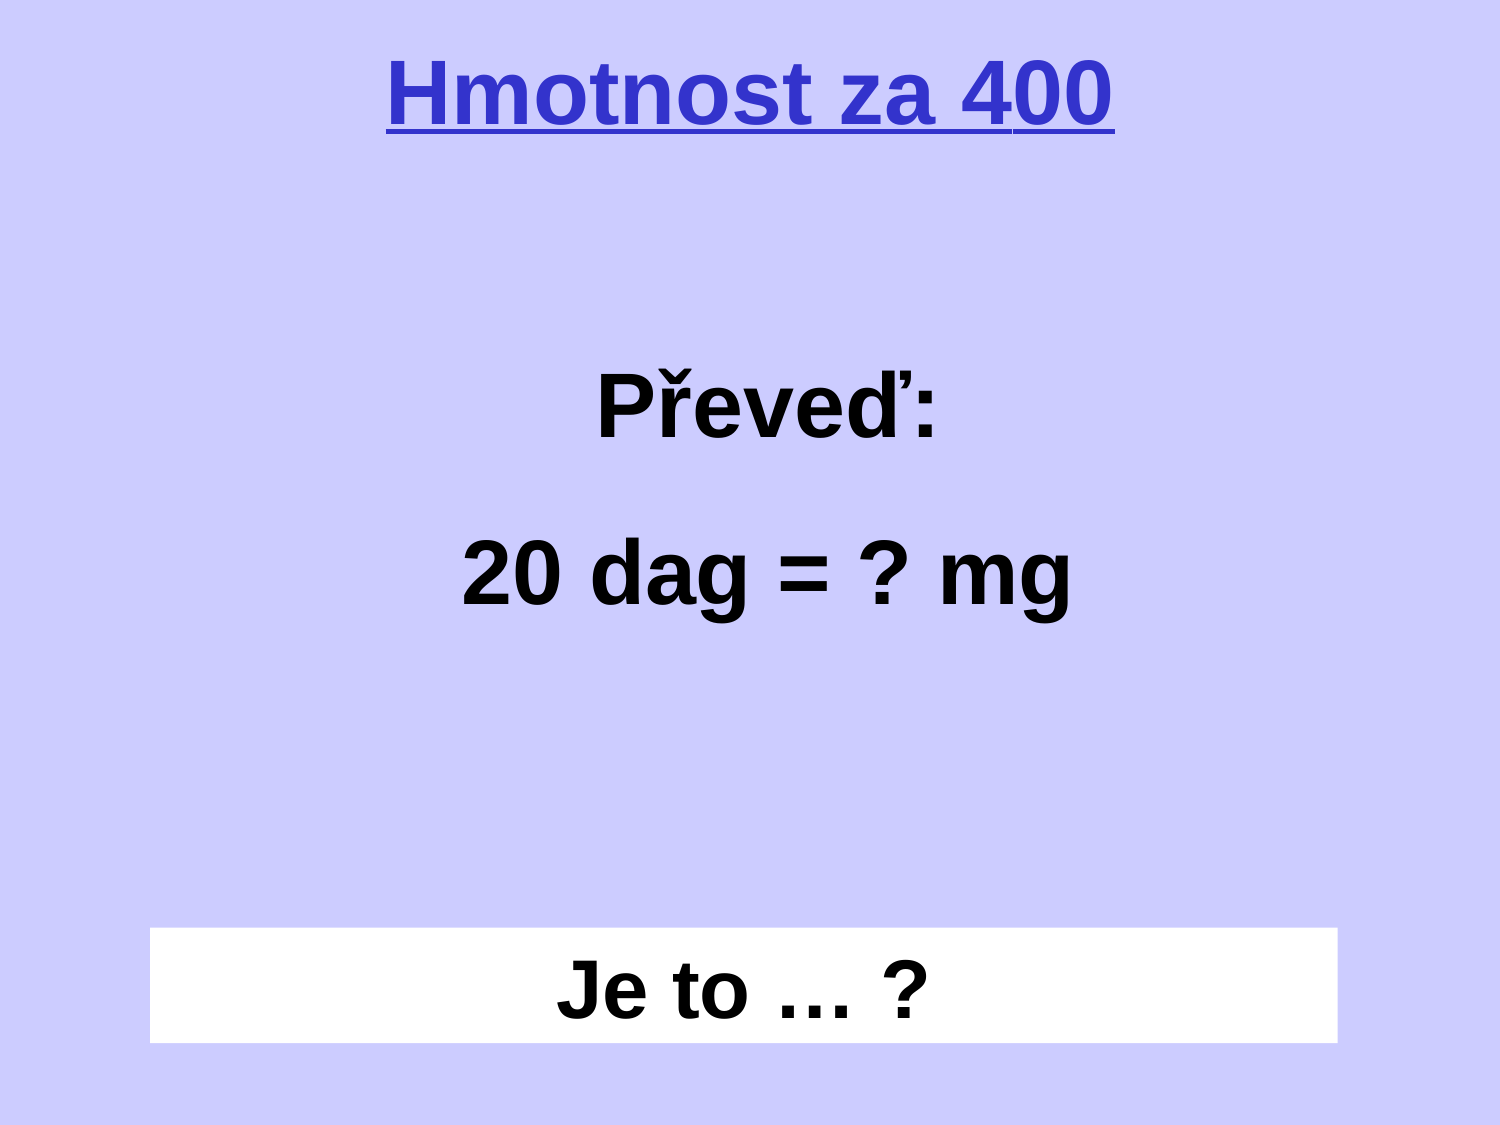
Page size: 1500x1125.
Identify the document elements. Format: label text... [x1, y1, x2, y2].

text_box Je to … ? [150, 927, 1338, 1044]
text_box Hmotnost za 400 [0, 24, 1500, 151]
text_box Převeď: 20 dag = ? mg [112, 337, 1426, 631]
